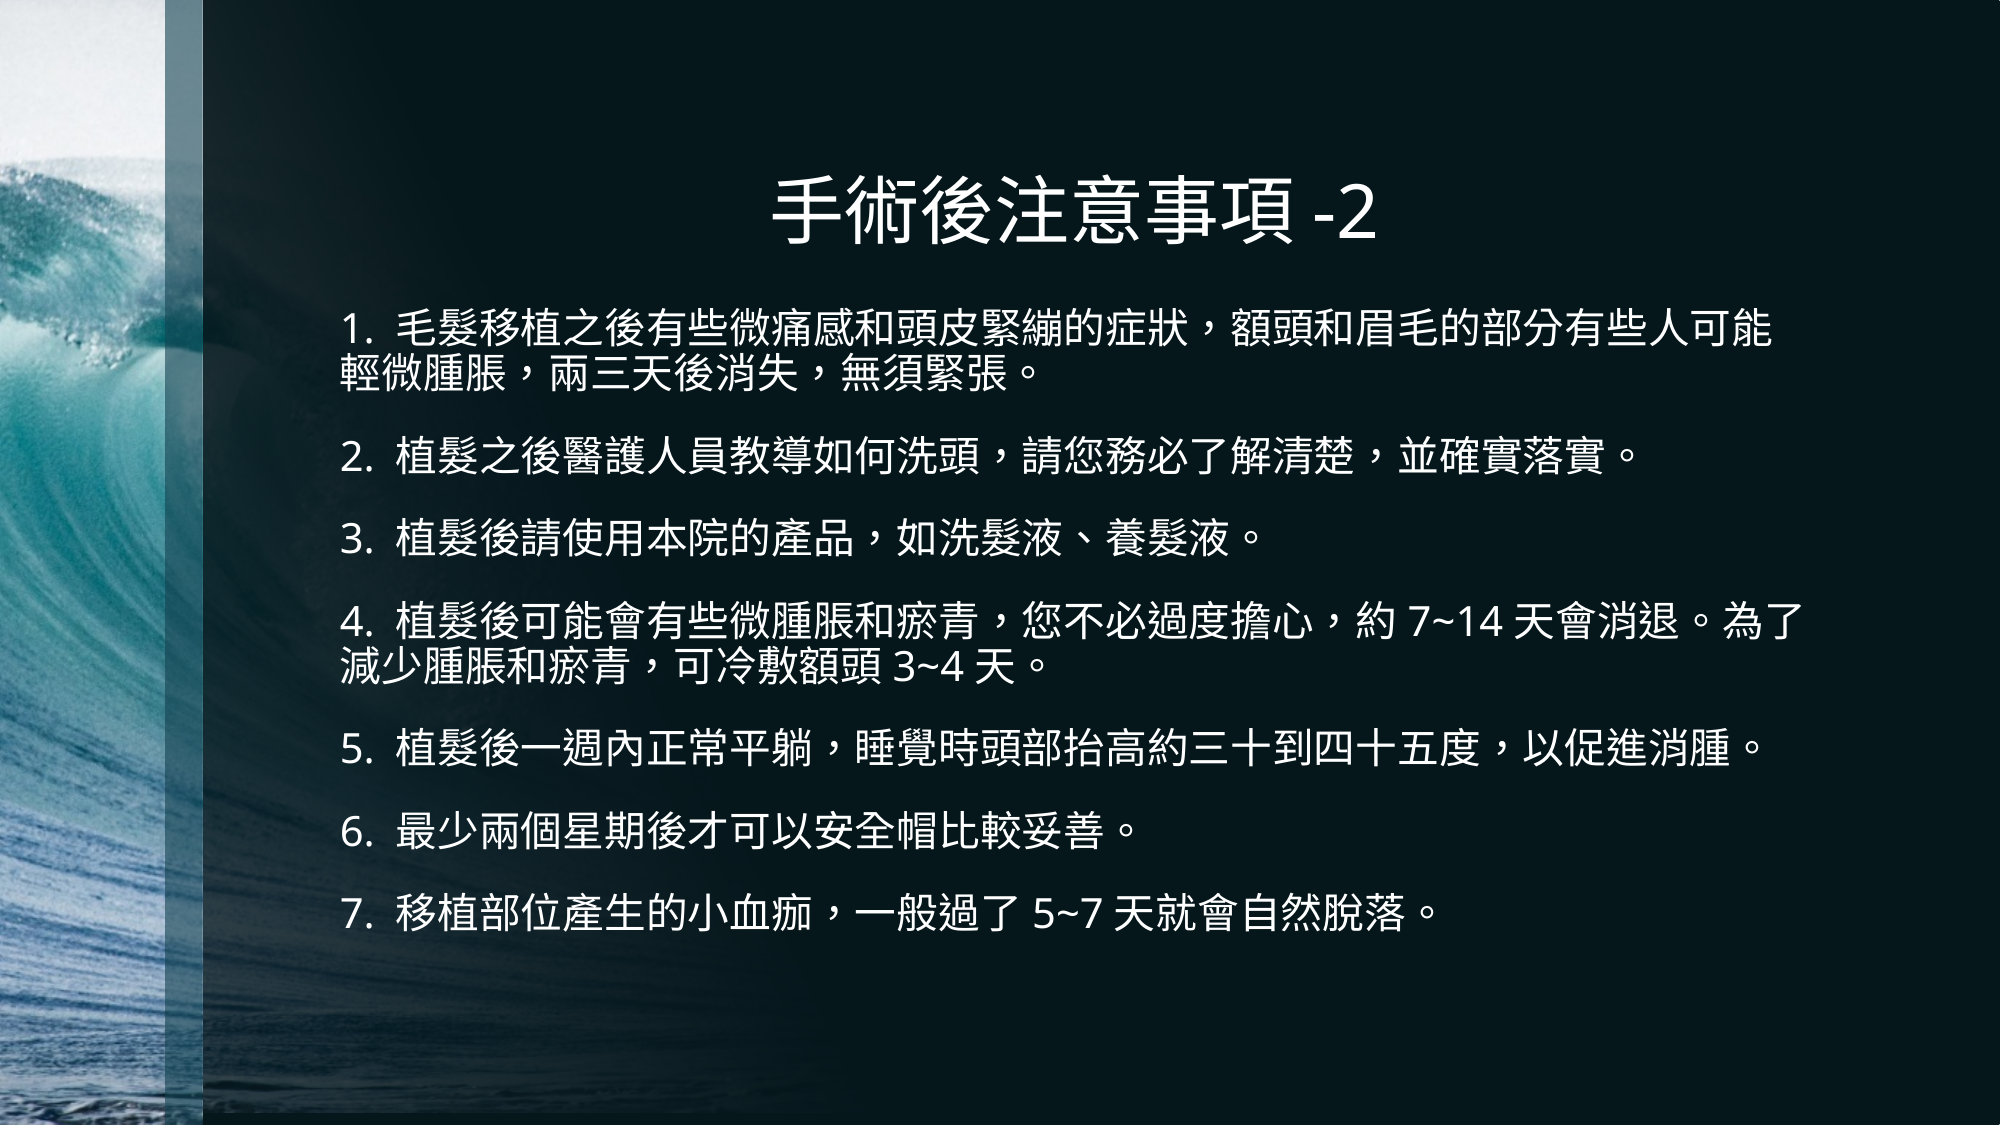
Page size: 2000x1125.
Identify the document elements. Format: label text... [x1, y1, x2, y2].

list 1. 毛髮移植之後有些微痛感和頭皮緊繃的症狀，額頭和眉毛的部分有些人可能輕微腫脹，兩三天後消失，無須緊張。 2. 植髮之後醫護人員教導如何洗頭，請您務必了解清楚，並確實落實。 3. 植髮後請使用本院的產品，如洗髮液、養髮液。 4. 植髮後可能會有些微腫脹和瘀青，您不必過度擔心，約7~14天會消退。為了減少腫脹和瘀青，可冷敷額頭3~4天。 5. 植髮後一週內正常平躺，睡覺時頭部抬高約三十到四十五度，以促進消腫。 6. 最少兩個星期後才可以安全帽比較妥善。 7. 移植部位產生的小血痂，一般過了5~7天就會自然脫落。 [324, 299, 1825, 1026]
title 手術後注意事項-2 [324, 62, 1825, 263]
